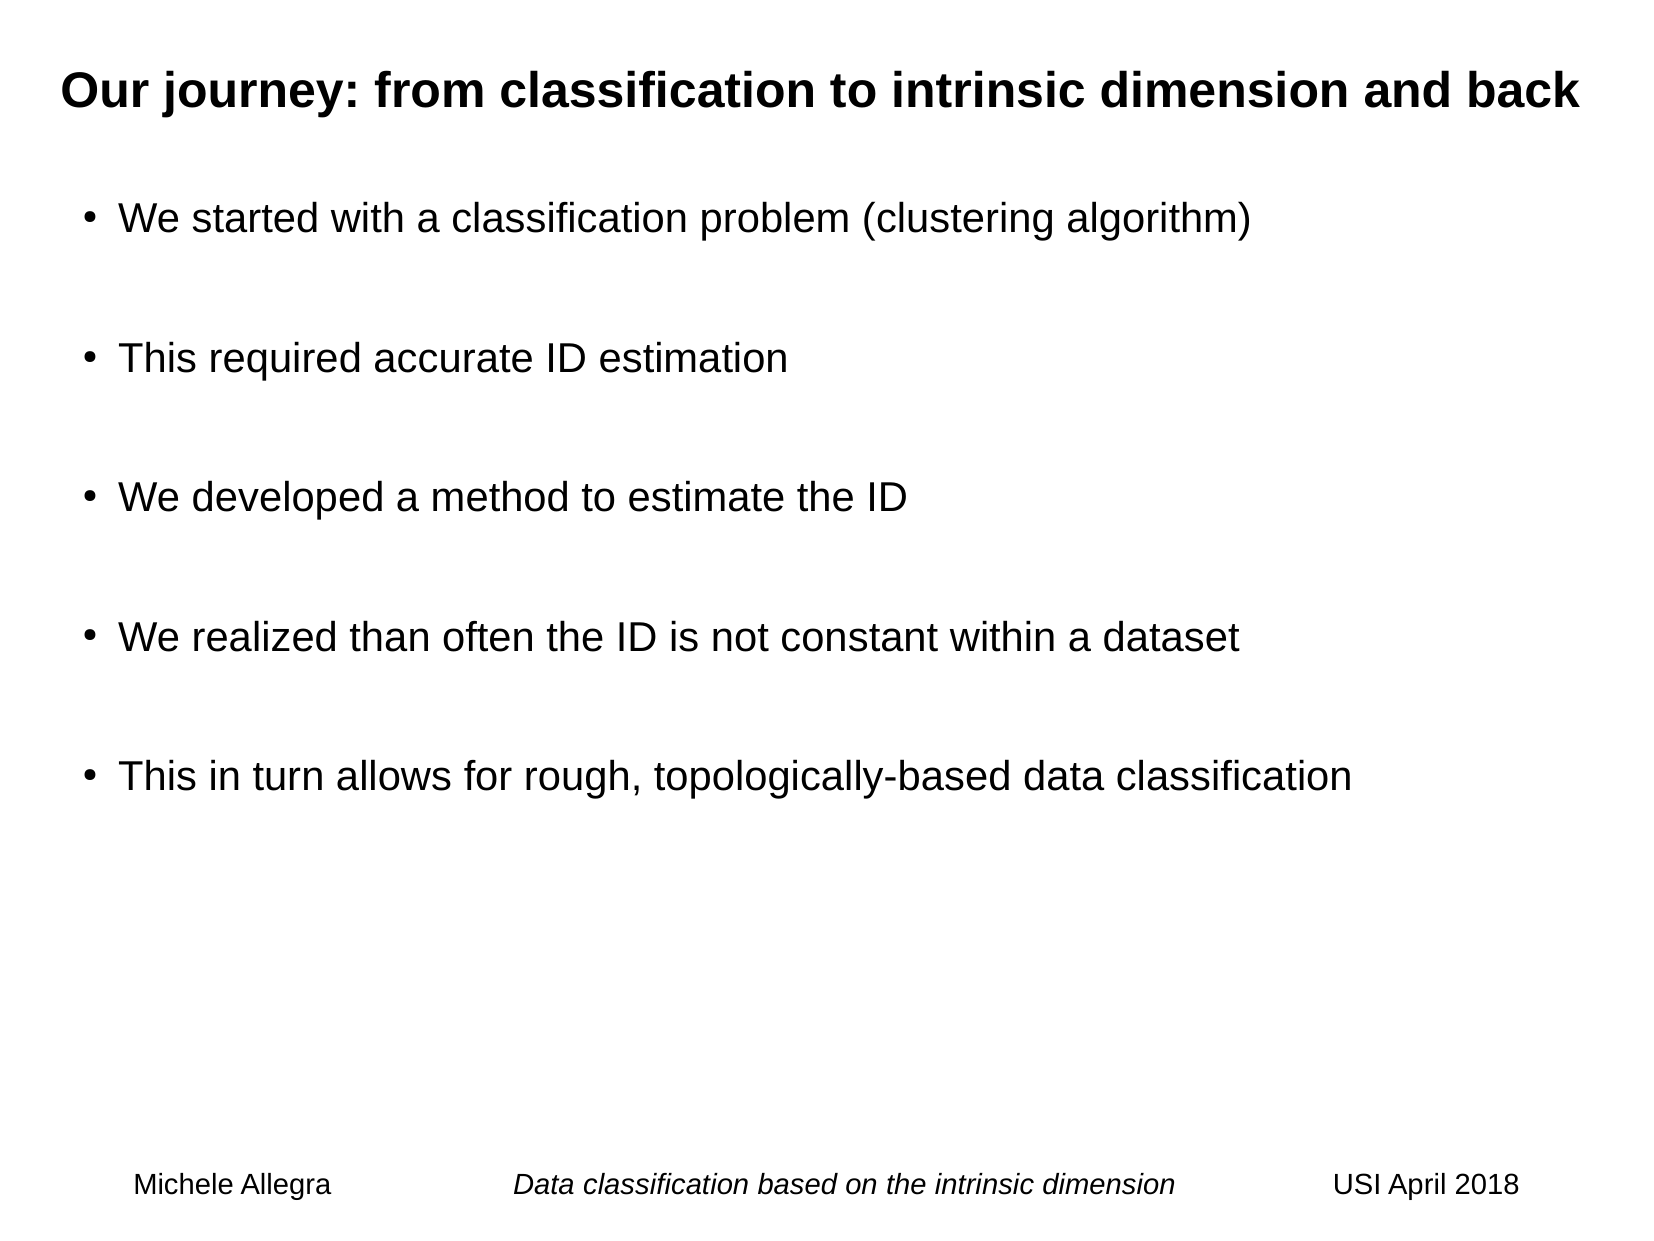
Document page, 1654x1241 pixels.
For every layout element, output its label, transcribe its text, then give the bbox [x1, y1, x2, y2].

text_box We started with a classification problem (clustering algorithm) This required accurate ID estimation We developed a method to estimate the ID We realized than often the ID is not constant within a dataset This in turn allows for rough, topologically-based data classification [82, 180, 1571, 1093]
title Our journey: from classification to intrinsic dimension and back [0, 14, 1642, 165]
title Michele Allegra Data classification based on the intrinsic dimension USI April 2018 [82, 1147, 1571, 1223]
